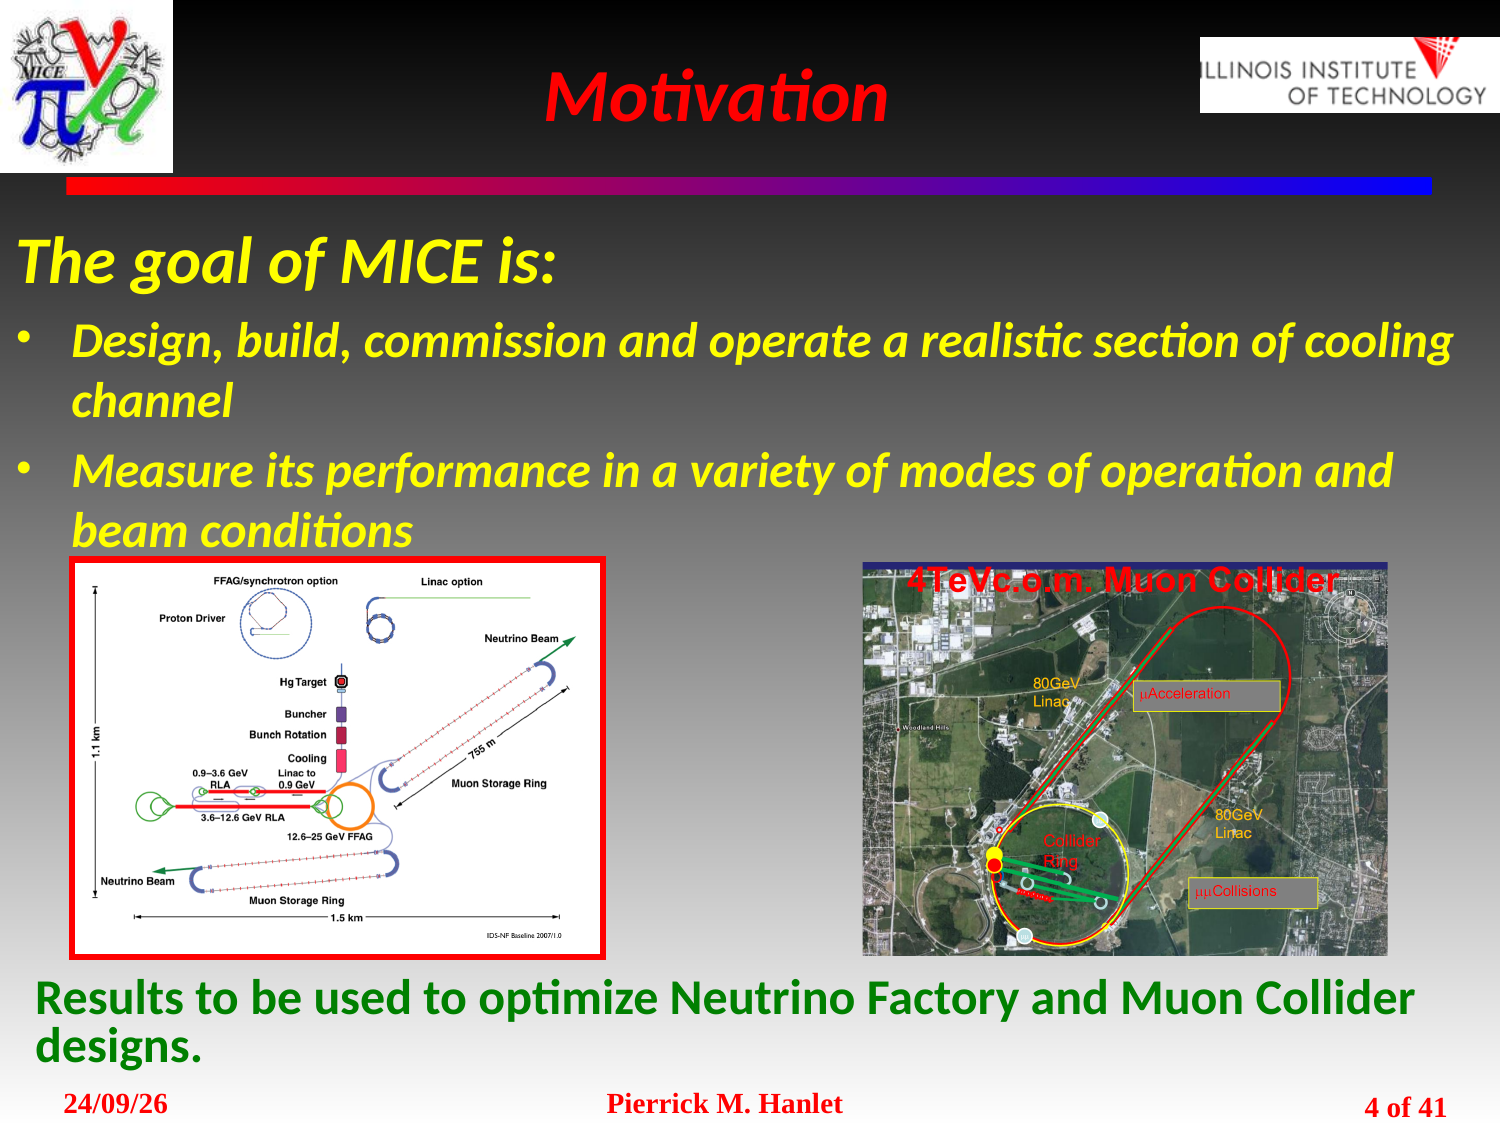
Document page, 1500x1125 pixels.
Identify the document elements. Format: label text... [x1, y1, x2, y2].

list The goal of MICE is: Design, build, commission and operate a realistic section of cooling channel Measure its performance in a variety of modes of operation and beam conditions [0, 209, 1500, 566]
text_box Results to be used to optimize Neutrino Factory and Muon Collider designs. [35, 975, 1461, 1073]
picture [0, 0, 173, 173]
text_box [75, 562, 601, 954]
title Motivation [234, 8, 1200, 181]
picture [862, 562, 1388, 956]
picture [1200, 37, 1500, 113]
